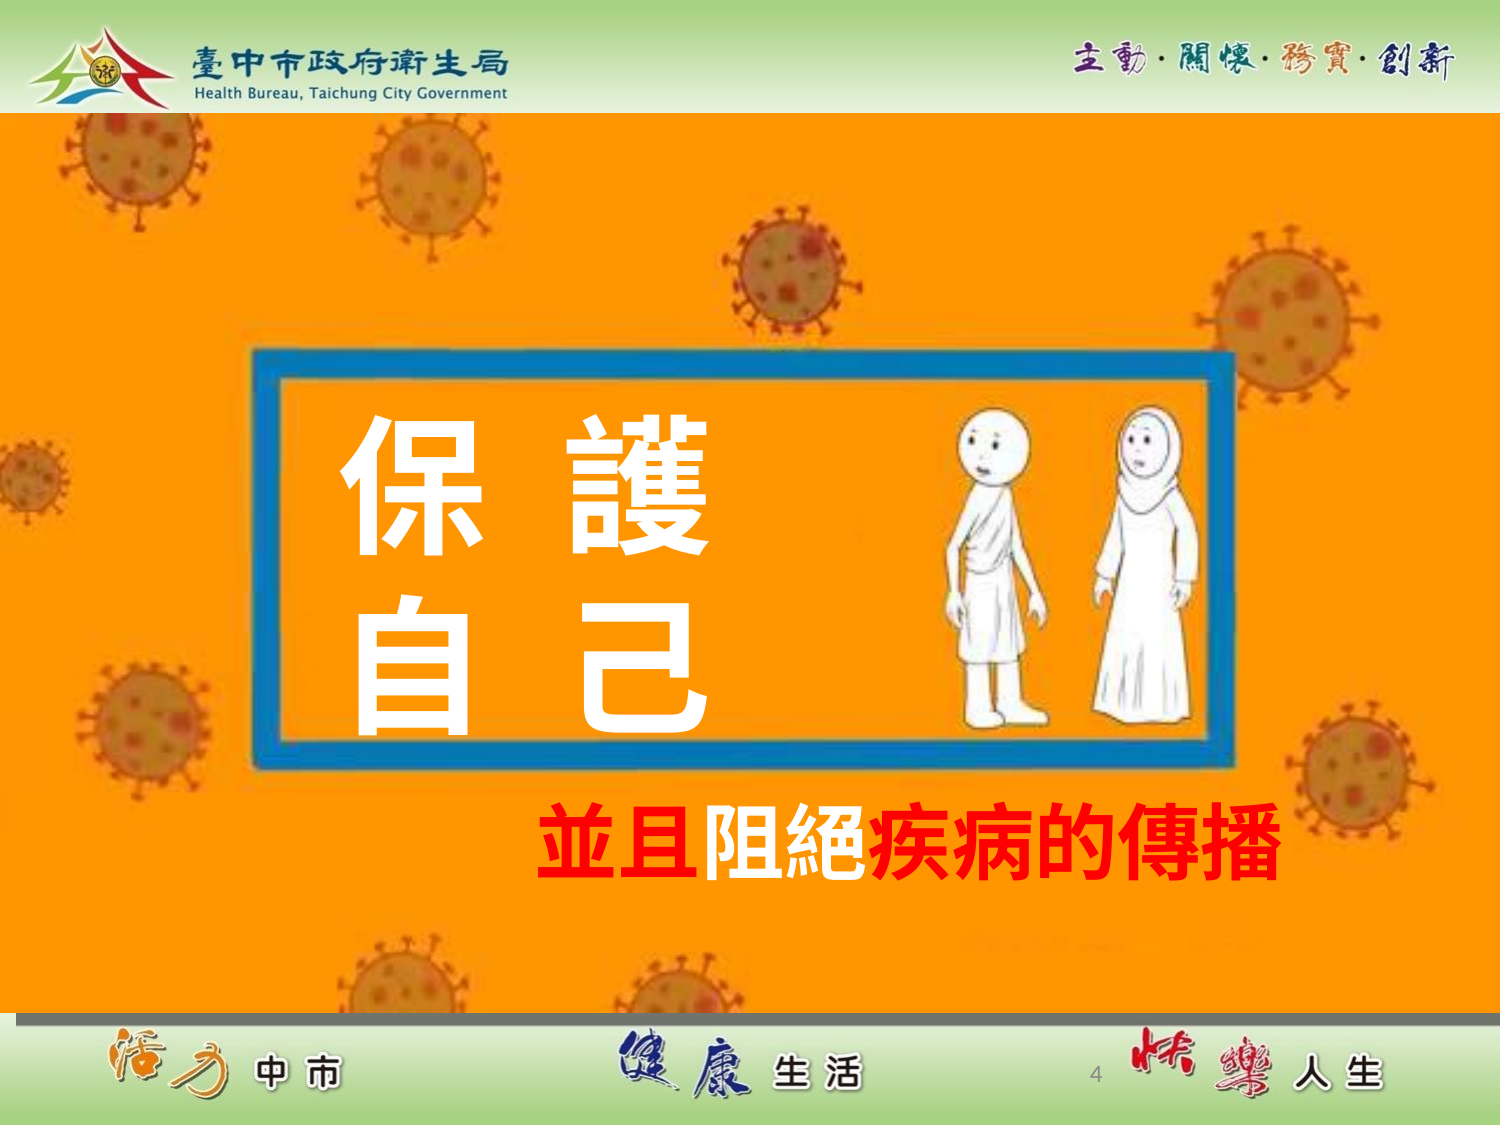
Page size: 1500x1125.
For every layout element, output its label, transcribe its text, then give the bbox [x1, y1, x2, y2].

picture [0, 113, 1500, 1013]
text_box 並且阻絕疾病的傳播 [513, 774, 1306, 905]
text_box [1074, 1042, 1426, 1103]
title 保 護 自 己 [289, 385, 762, 728]
